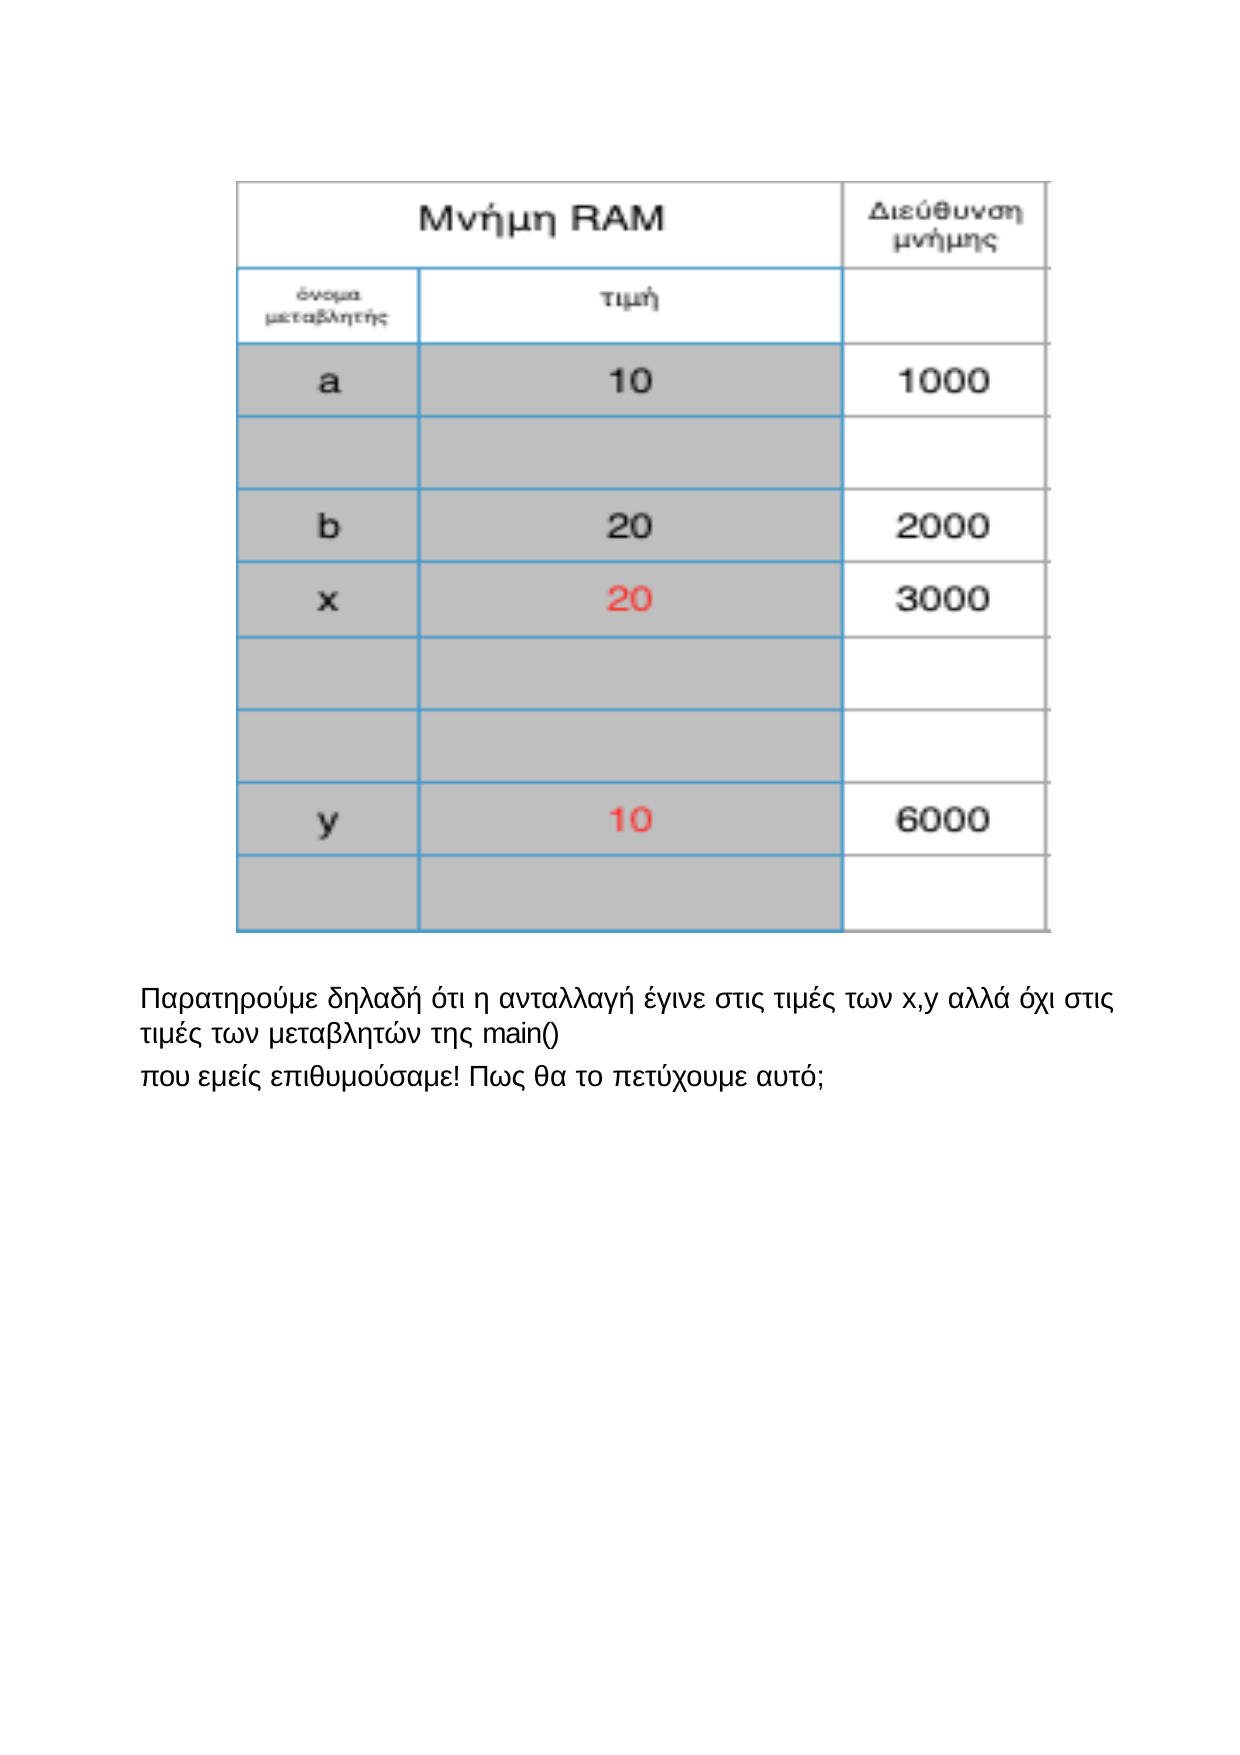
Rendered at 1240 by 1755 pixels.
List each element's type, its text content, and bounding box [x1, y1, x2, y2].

text_box [236, 181, 1052, 933]
text_box Παρατηρούμε δηλαδή ότι η ανταλλαγή έγινε στις τιμές των x,y αλλά όχι στις τιμές των μεταβλητών της main() που εμείς επιθυμούσαμε! Πως θα το πετύχουμε αυτό; [138, 968, 1146, 1093]
